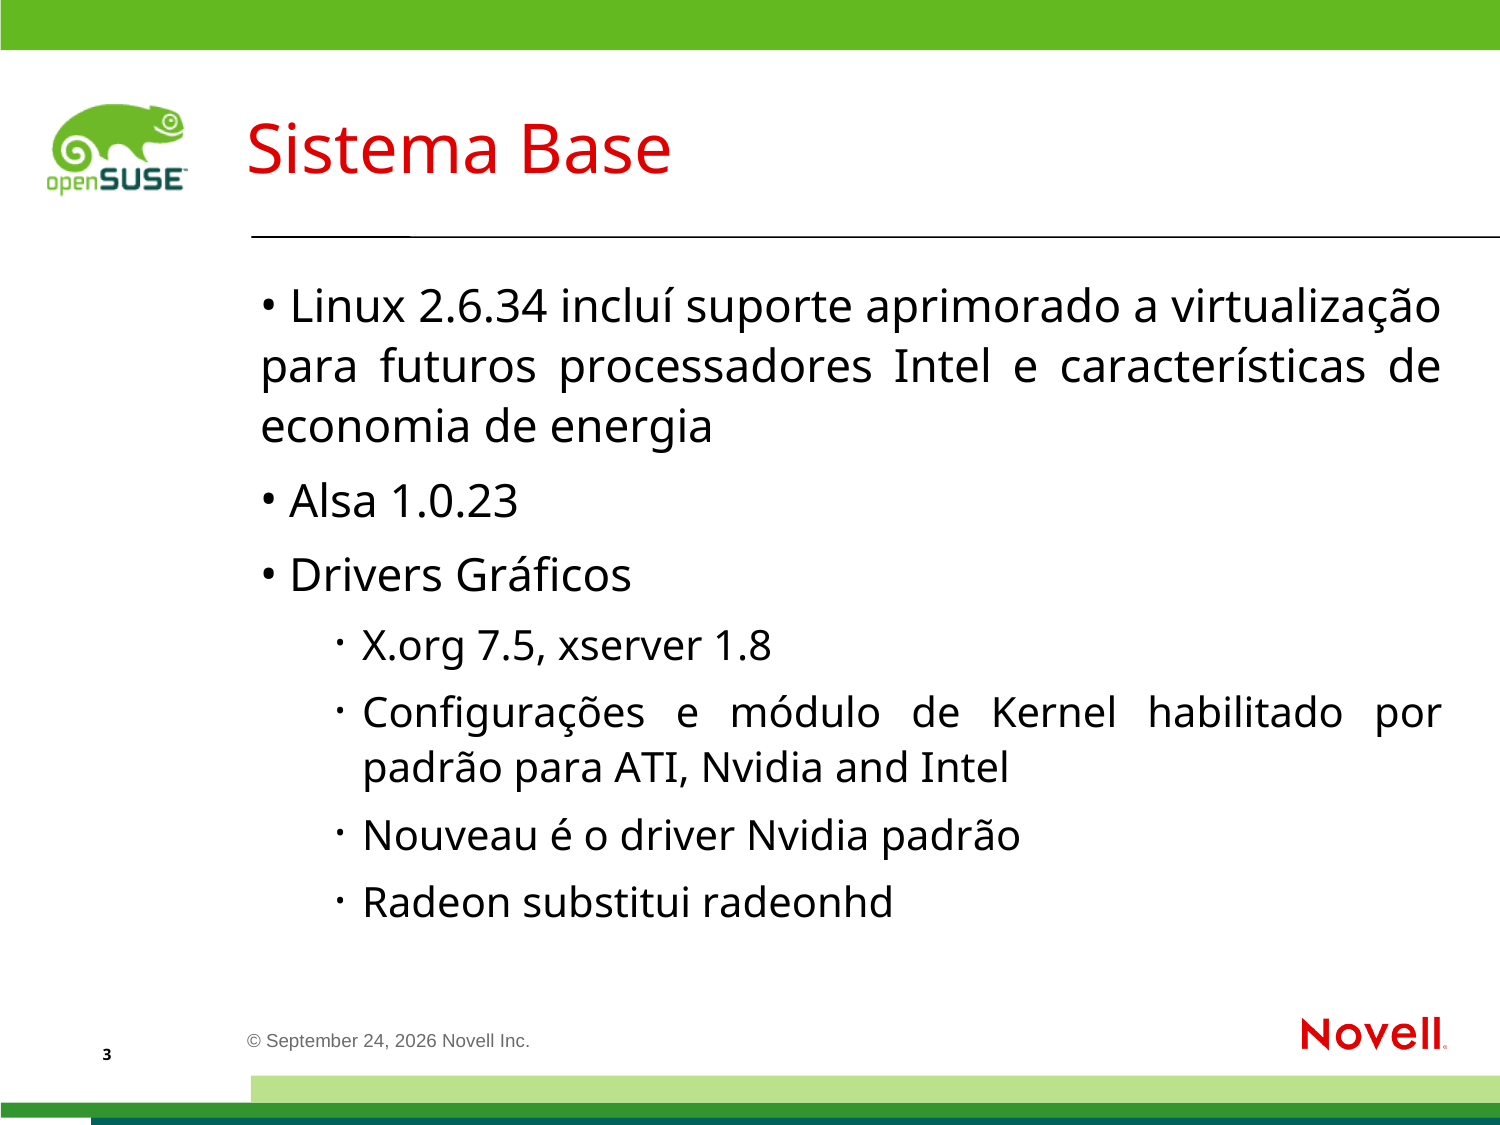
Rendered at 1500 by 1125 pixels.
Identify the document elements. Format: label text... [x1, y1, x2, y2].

picture [47, 104, 188, 197]
list Linux 2.6.34 incluí suporte aprimorado a virtualização para futuros processadores Intel e características de economia de energia Alsa 1.0.23 Drivers Gráficos X.org 7.5, xserver 1.8 Configurações e módulo de Kernel habilitado por padrão para ATI, Nvidia and Intel Nouveau é o driver Nvidia padrão Radeon substitui radeonhd [245, 267, 1458, 1026]
picture [1295, 1026, 1453, 1056]
title Sistema Base [246, 60, 1409, 239]
